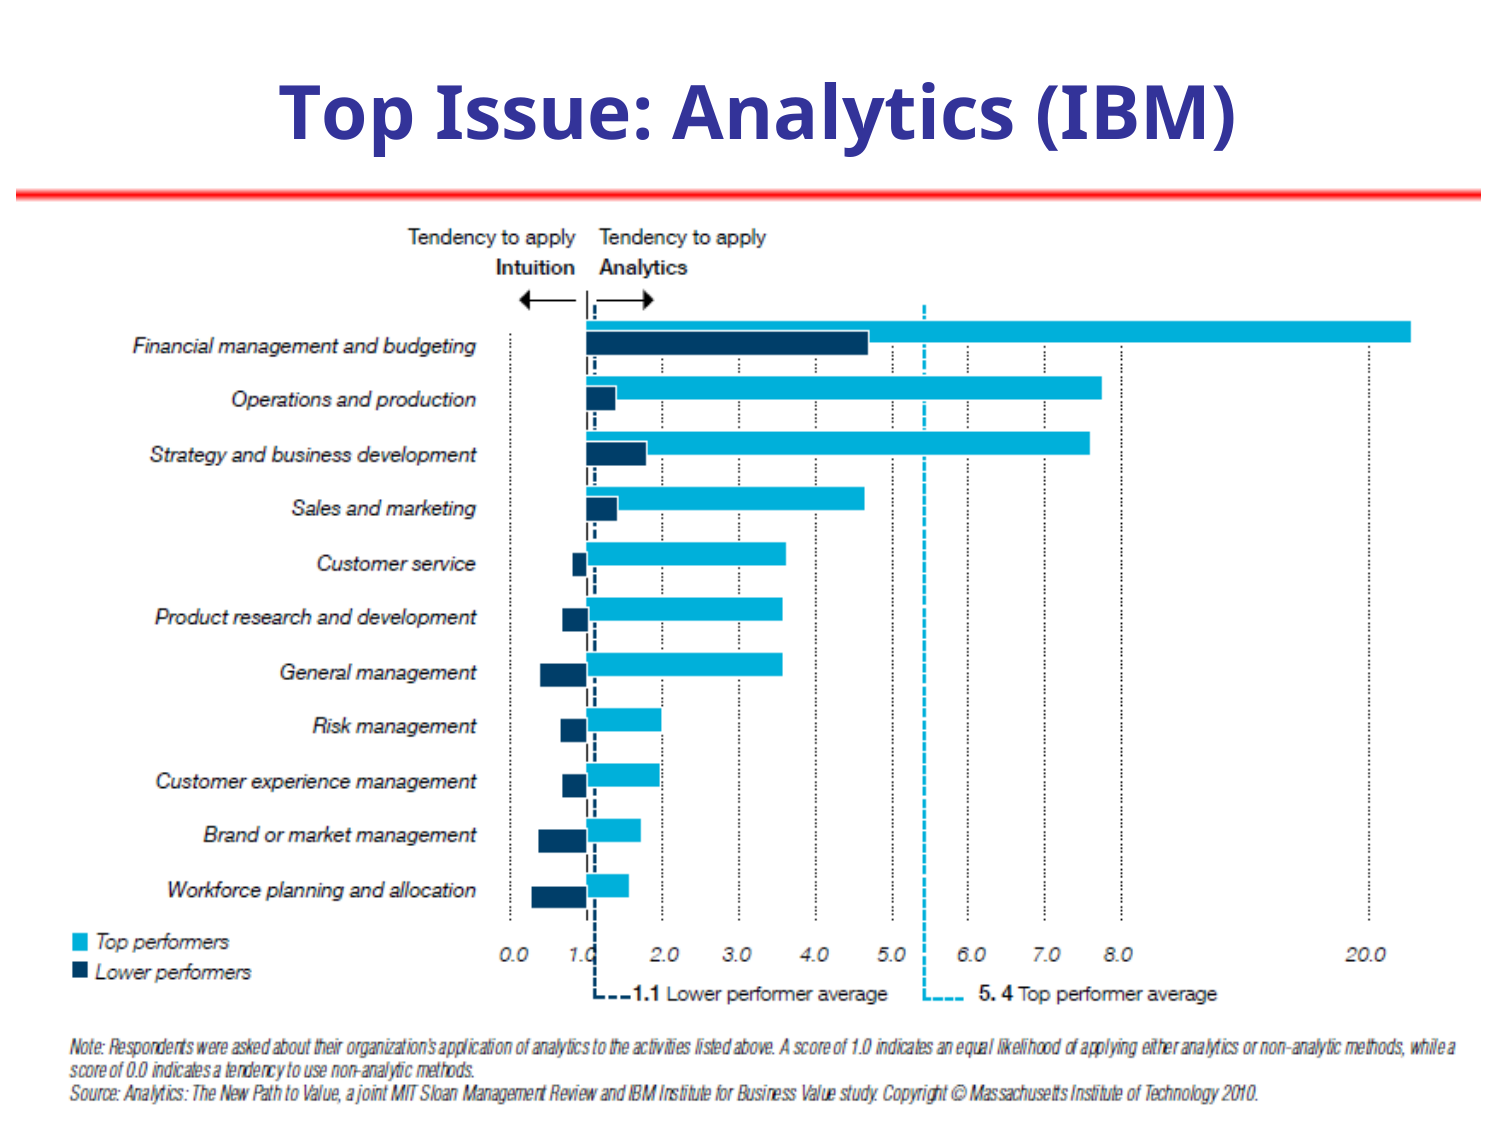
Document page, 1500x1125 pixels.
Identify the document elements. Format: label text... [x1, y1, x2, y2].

title Top Issue: Analytics (IBM) [124, 0, 1391, 163]
picture [30, 209, 1471, 1111]
